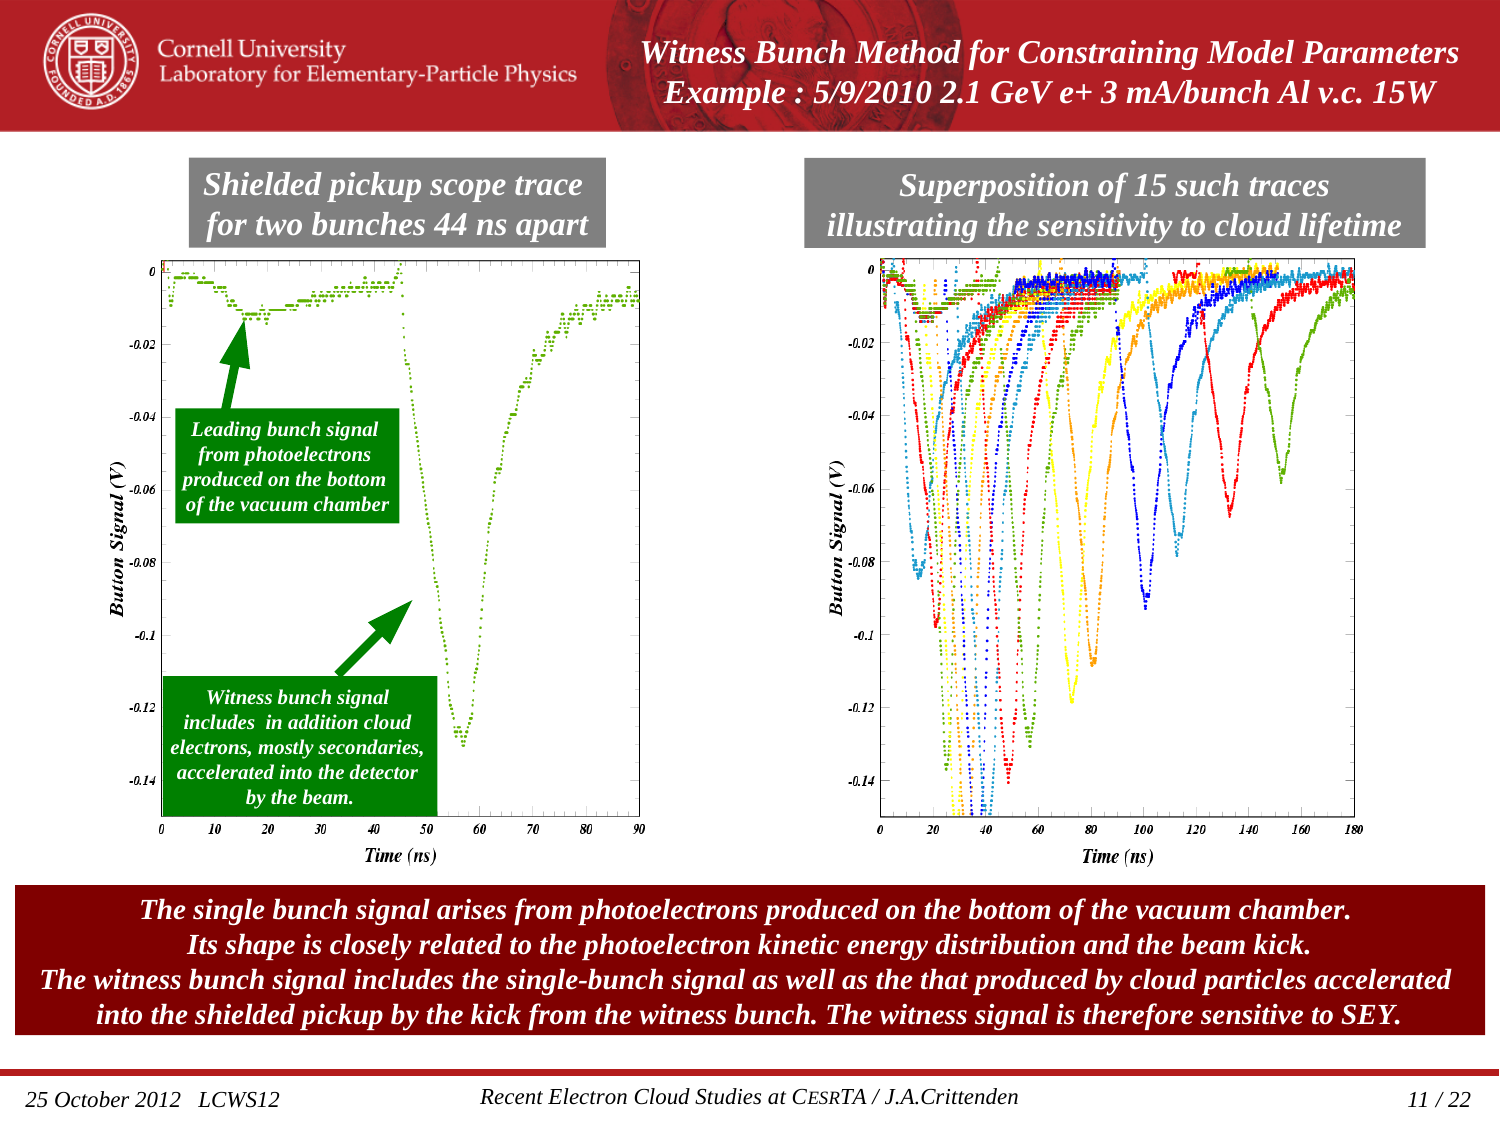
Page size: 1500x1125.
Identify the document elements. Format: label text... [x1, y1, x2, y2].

text_box Shielded pickup scope trace for two bunches 44 ns apart [188, 157, 606, 248]
picture [105, 255, 650, 871]
text_box The single bunch signal arises from photoelectrons produced on the bottom of the vacuum chamber. Its shape is closely related to the photoelectron kinetic energy distribution and the beam kick. The witness bunch signal includes the single-bunch signal as well as the that produced by cloud particles accelerated into the shielded pickup by the kick from the witness bunch. The witness signal is therefore sensitive to SEY. [15, 885, 1486, 1036]
text_box Leading bunch signal from photoelectrons produced on the bottom of the vacuum chamber [175, 408, 400, 524]
text_box Witness Bunch Method for Constraining Model Parameters Example : 5/9/2010 2.1 GeV e+ 3 mA/bunch Al v.c. 15W [600, 29, 1500, 106]
picture [0, 0, 1500, 132]
text_box Superposition of 15 such traces illustrating the sensitivity to cloud lifetime [804, 157, 1426, 248]
text_box Witness bunch signal includes in addition cloud electrons, mostly secondaries, accelerated into the detector by the beam. [162, 676, 438, 817]
picture [825, 254, 1370, 871]
